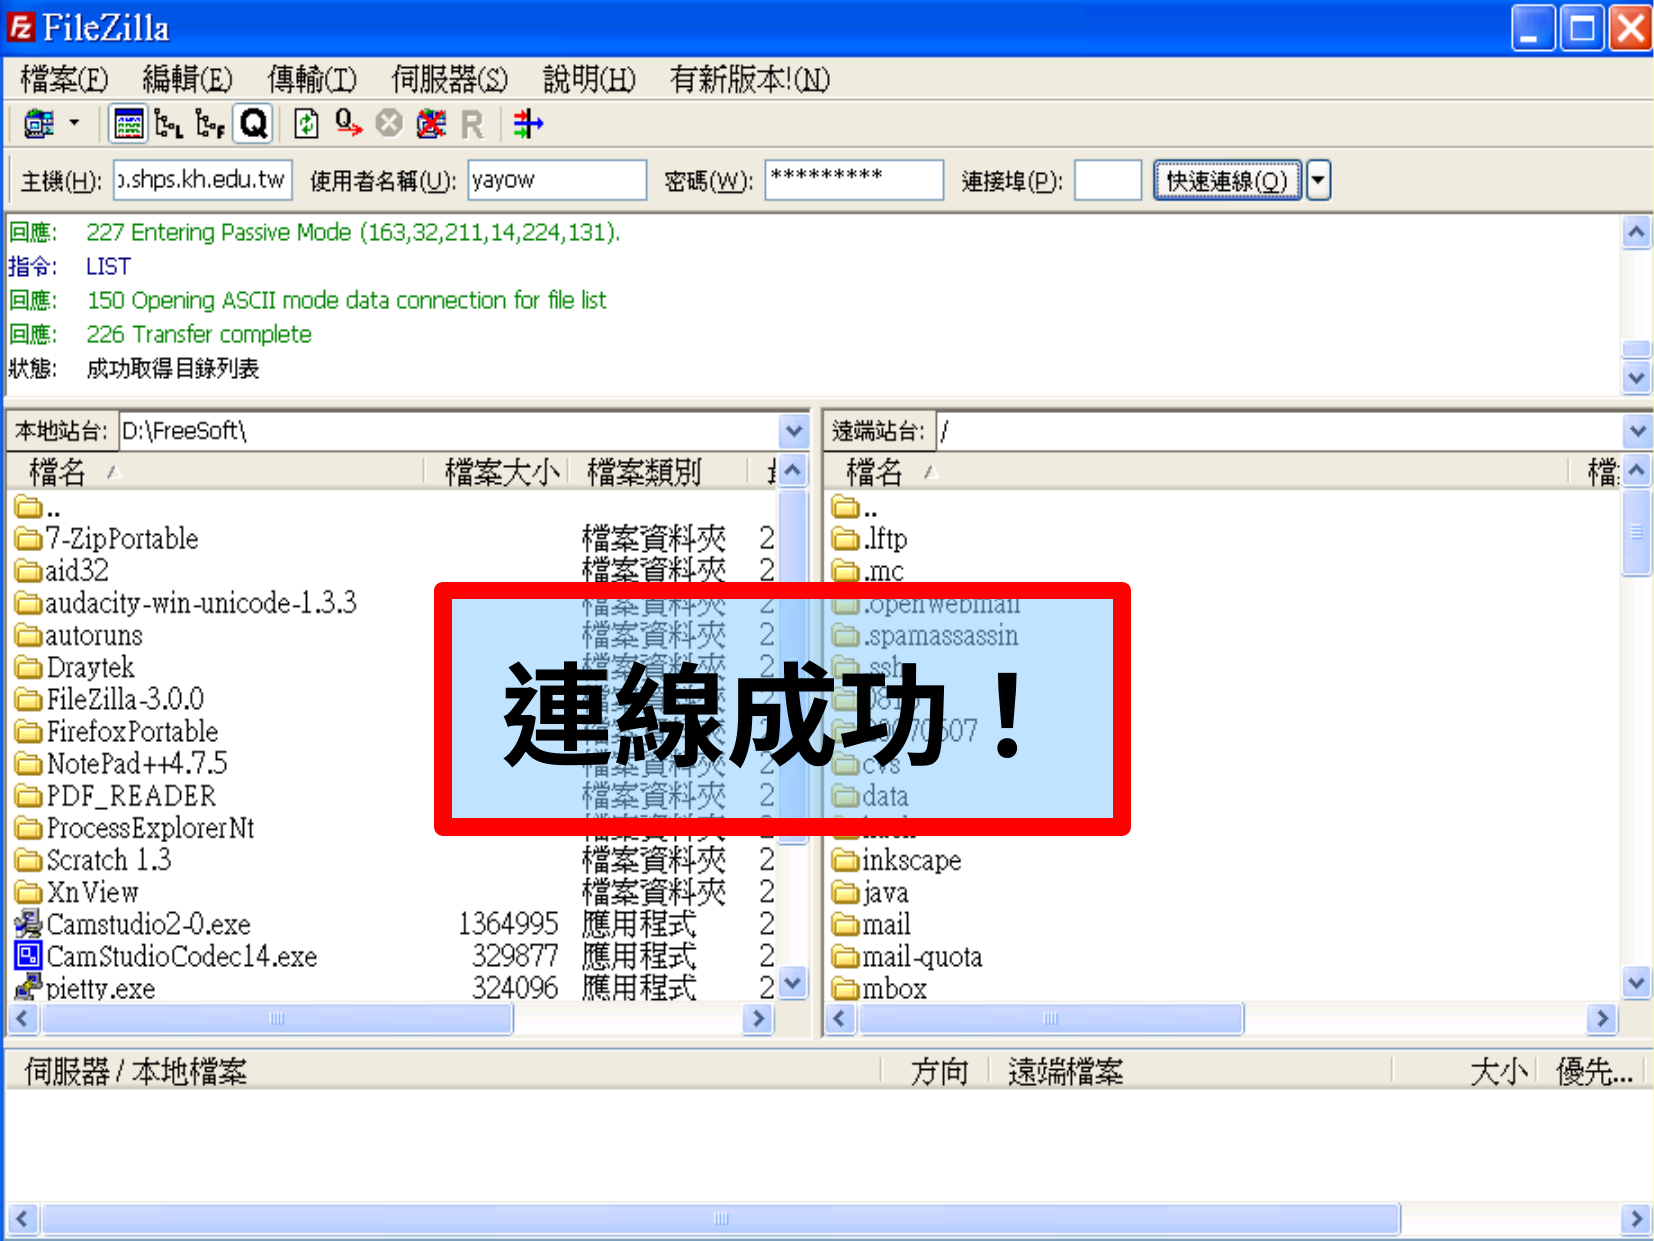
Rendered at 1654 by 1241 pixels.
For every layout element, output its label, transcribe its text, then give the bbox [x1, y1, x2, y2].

text_box 連線成功！ [442, 590, 1123, 827]
picture [0, 0, 1654, 1241]
